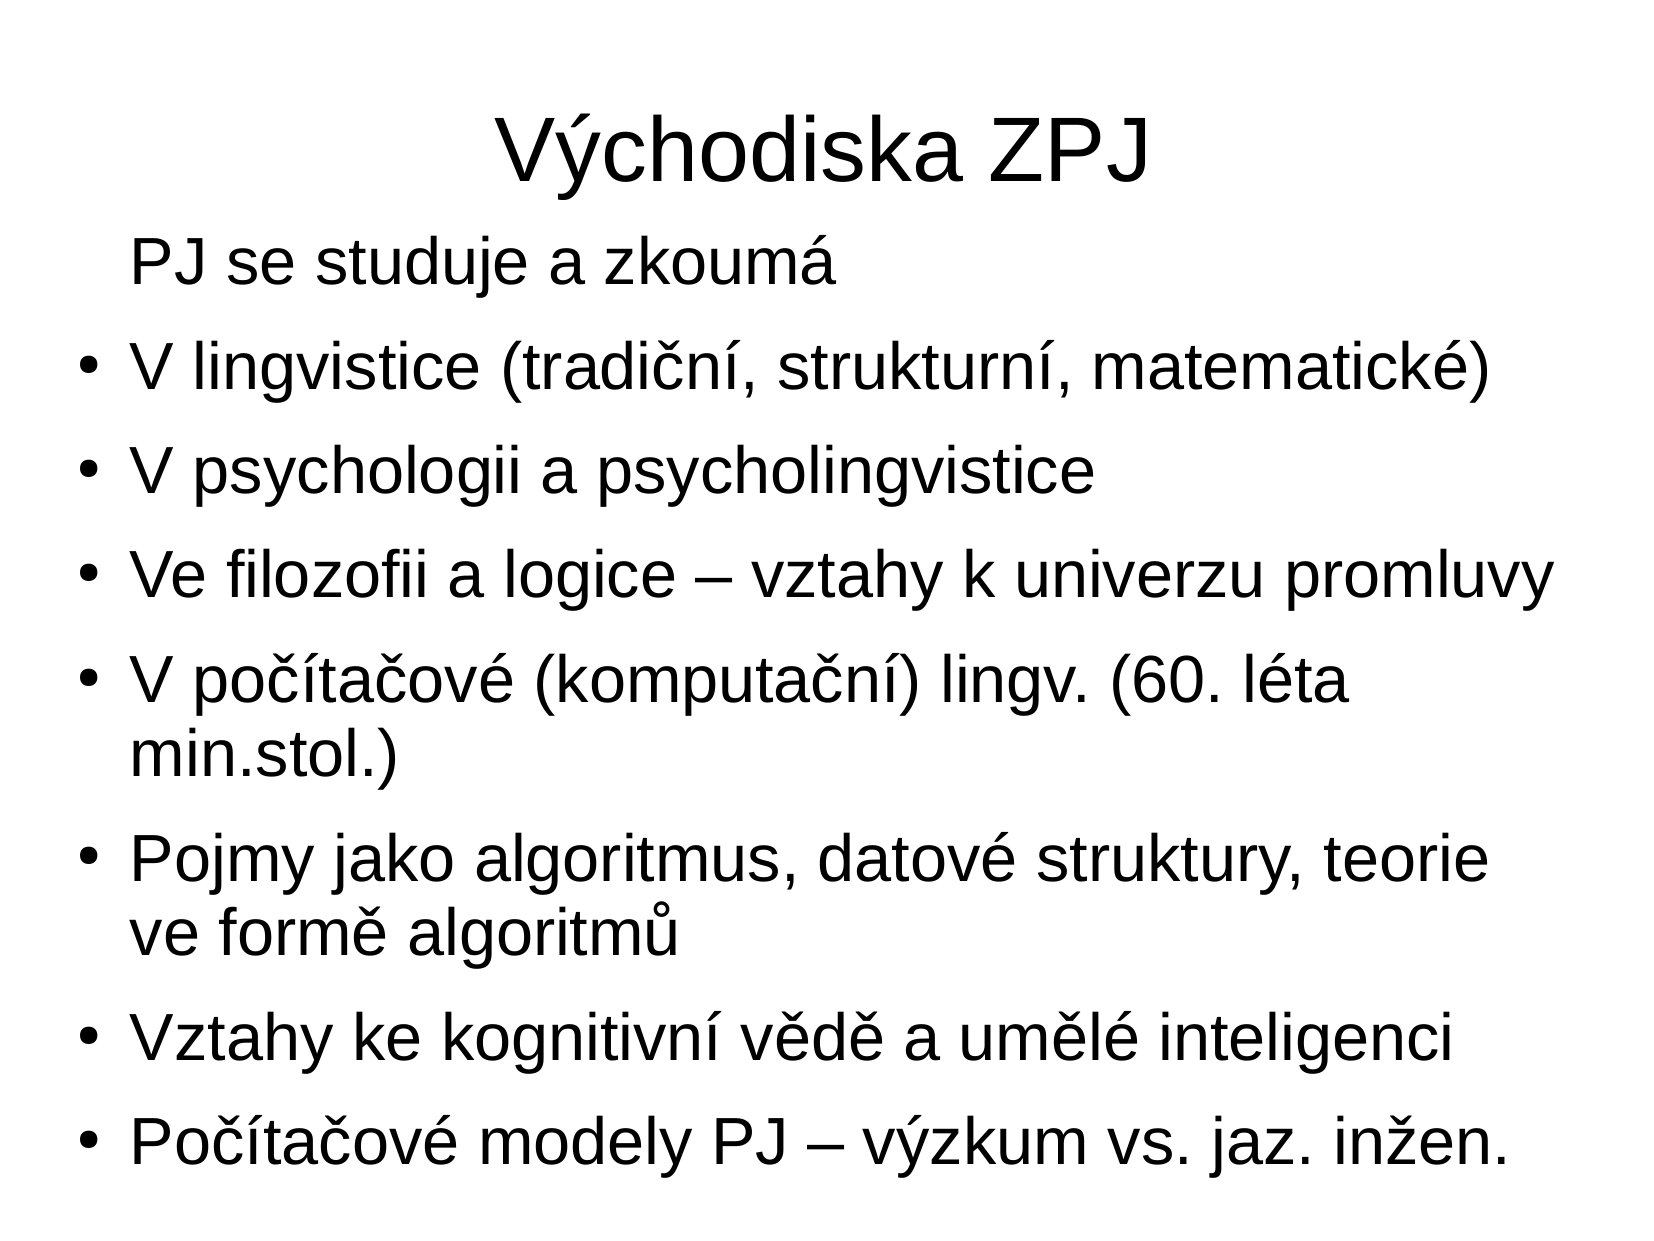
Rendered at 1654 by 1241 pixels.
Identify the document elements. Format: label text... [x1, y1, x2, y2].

title Východiska ZPJ [82, 74, 1565, 224]
list PJ se studuje a zkoumá V lingvistice (tradiční, strukturní, matematické) V psychologii a psycholingvistice Ve filozofii a logice – vztahy k univerzu promluvy V počítačové (komputační) lingv. (60. léta min.stol.) Pojmy jako algoritmus, datové struktury, teorie ve formě algoritmů Vztahy ke kognitivní vědě a umělé inteligenci Počítačové modely PJ – výzkum vs. jaz. inžen. [59, 224, 1571, 1241]
